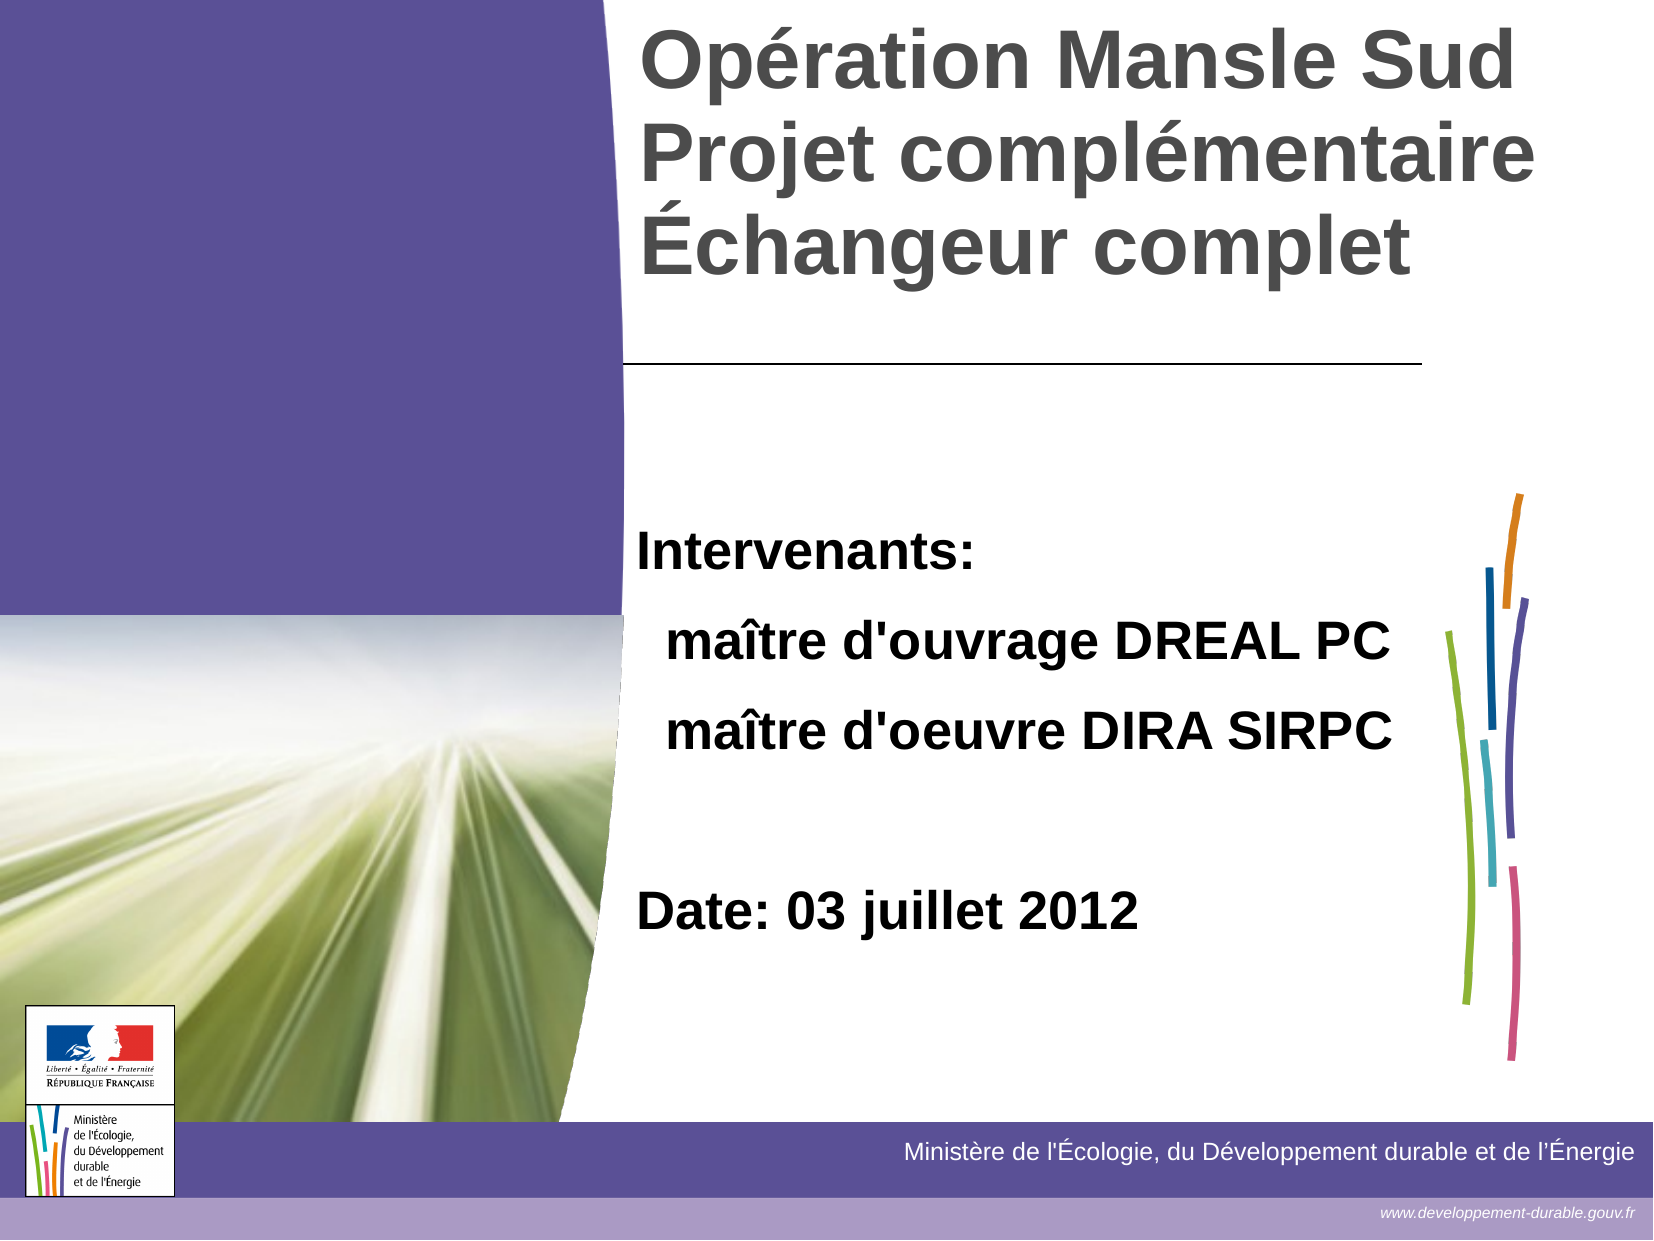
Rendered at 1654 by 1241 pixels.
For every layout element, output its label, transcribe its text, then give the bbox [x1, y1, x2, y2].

subtitle Intervenants: maître d'ouvrage DREAL PC maître d'oeuvre DIRA SIRPC Date: 03 juillet 2012 [635, 520, 1423, 942]
title Opération Mansle Sud Projet complémentaire Échangeur complet [639, 13, 1592, 293]
picture [0, 0, 1654, 1240]
